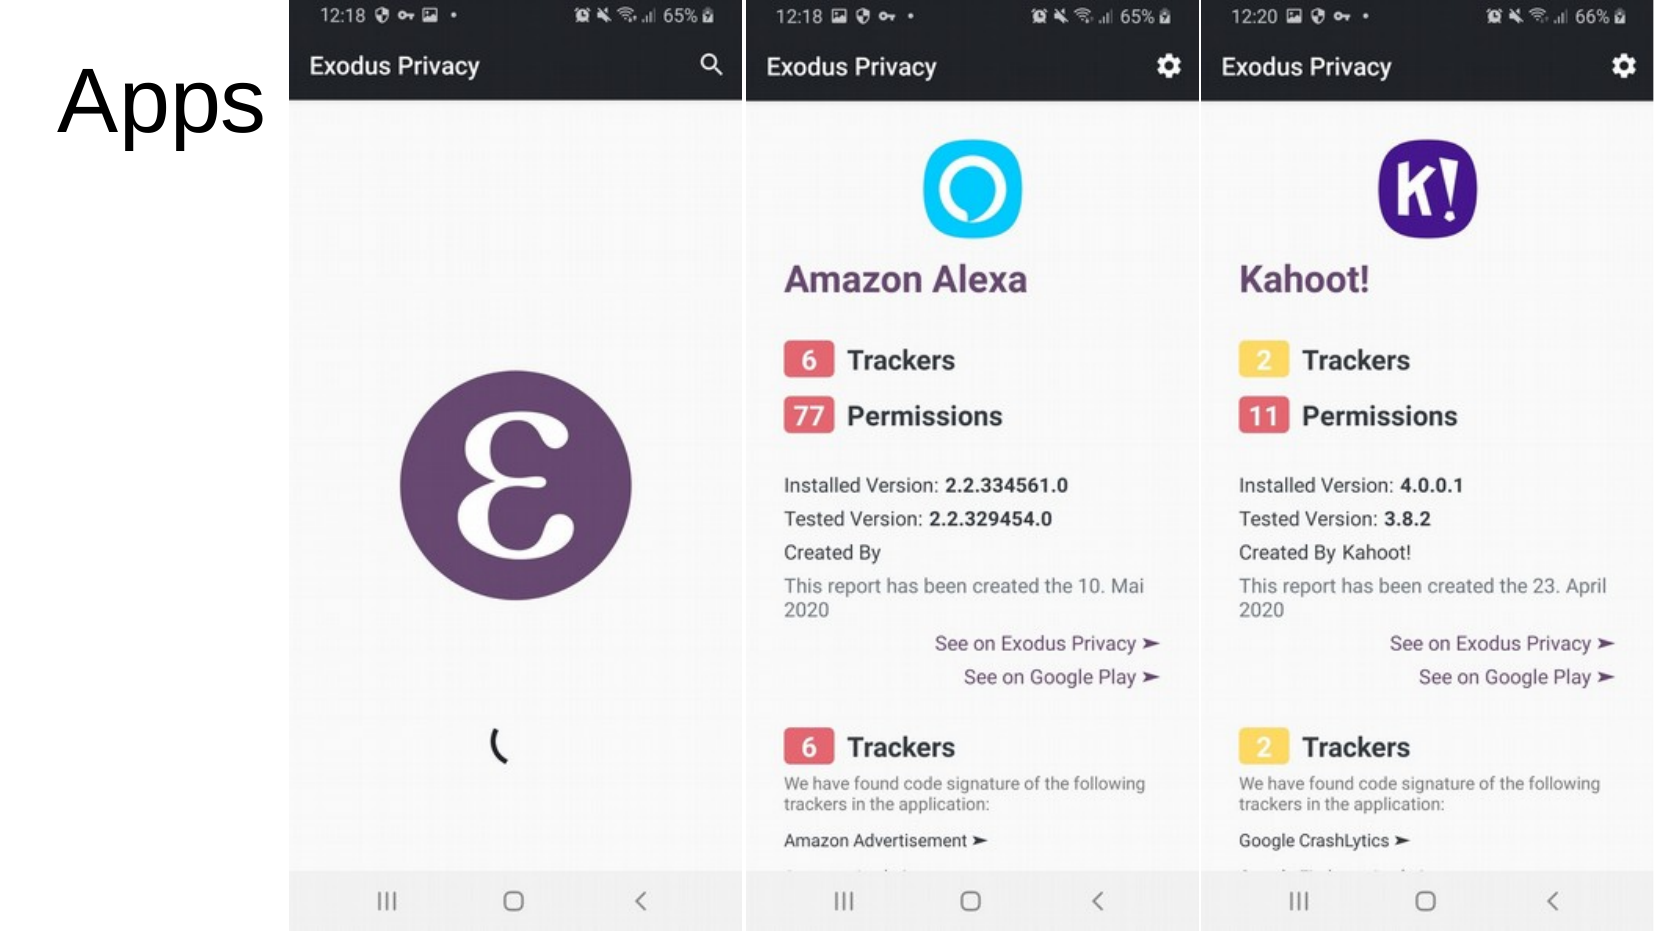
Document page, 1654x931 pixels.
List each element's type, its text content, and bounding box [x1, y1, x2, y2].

picture [289, 0, 742, 931]
title Apps [35, 23, 289, 179]
picture [746, 0, 1199, 931]
picture [1201, 0, 1654, 931]
